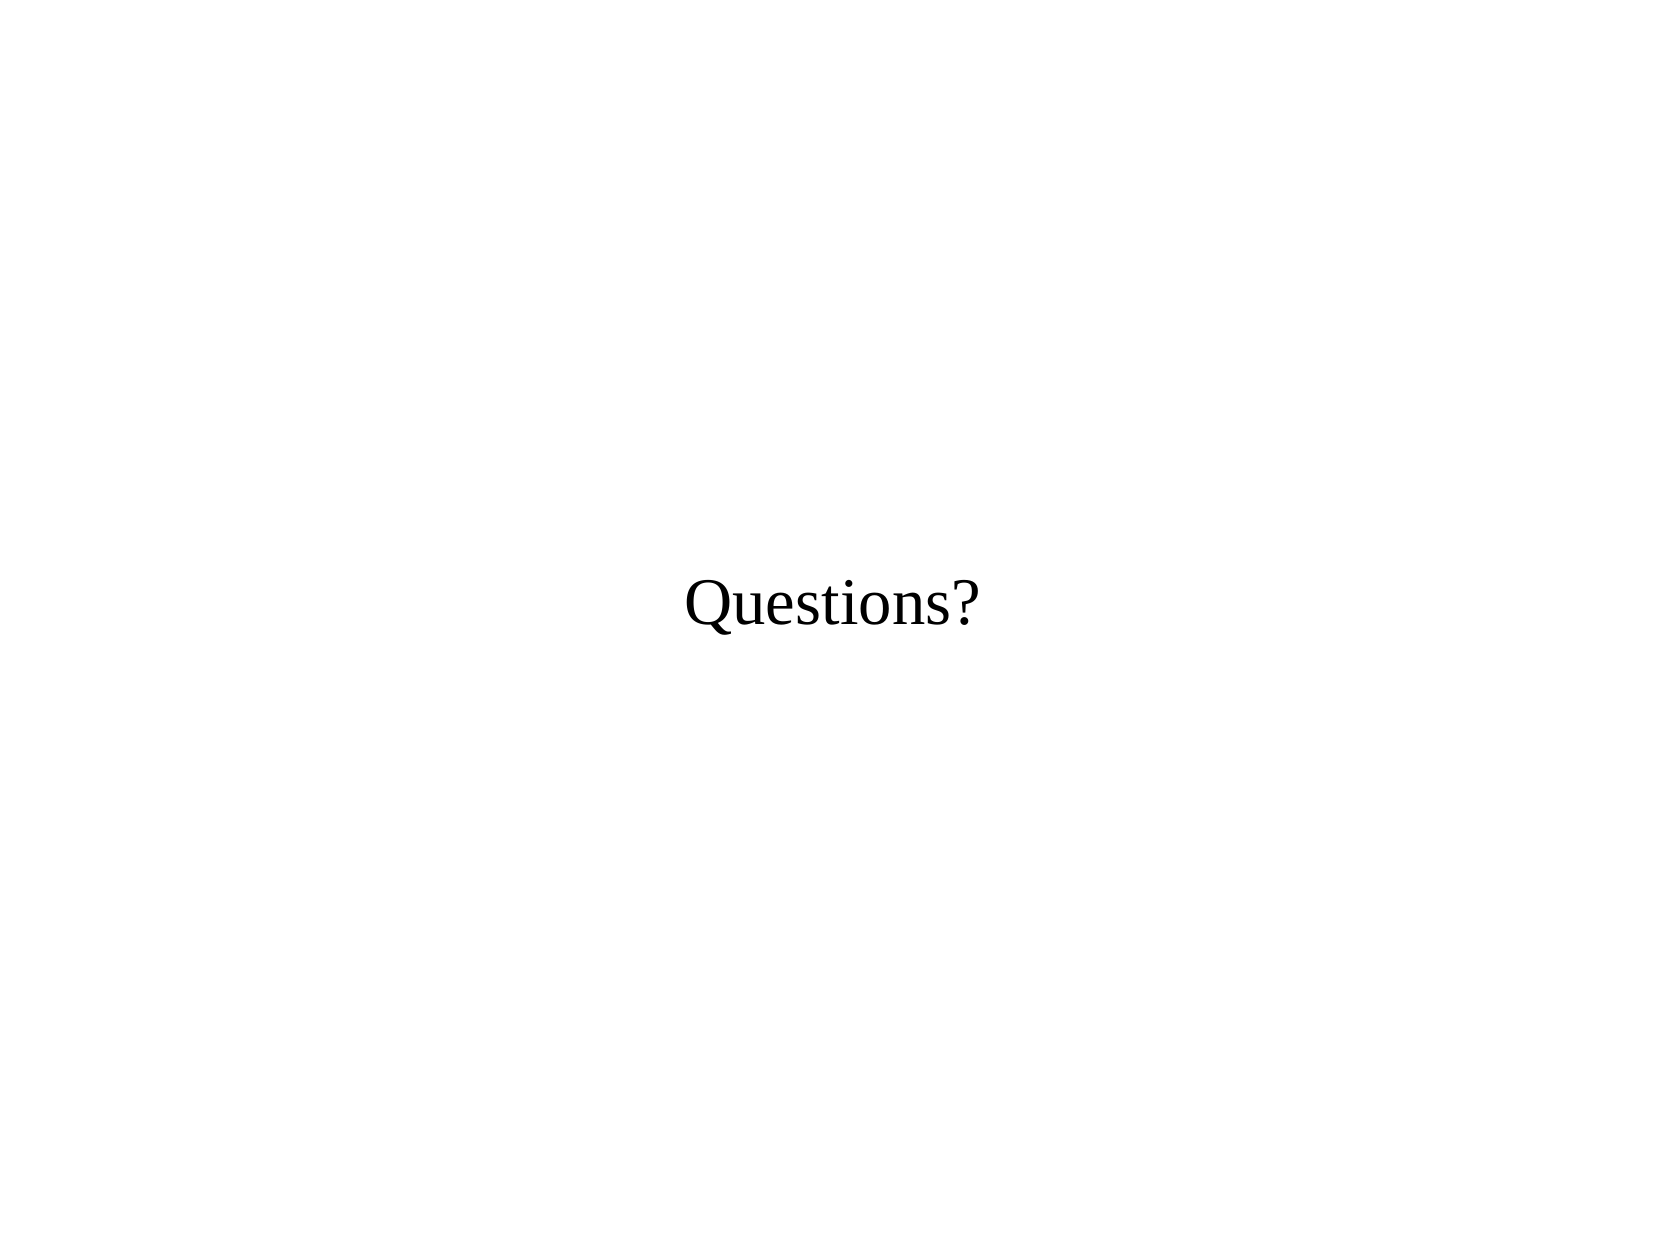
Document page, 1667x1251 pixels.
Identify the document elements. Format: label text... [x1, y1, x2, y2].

subtitle Questions? [124, 110, 1541, 1086]
